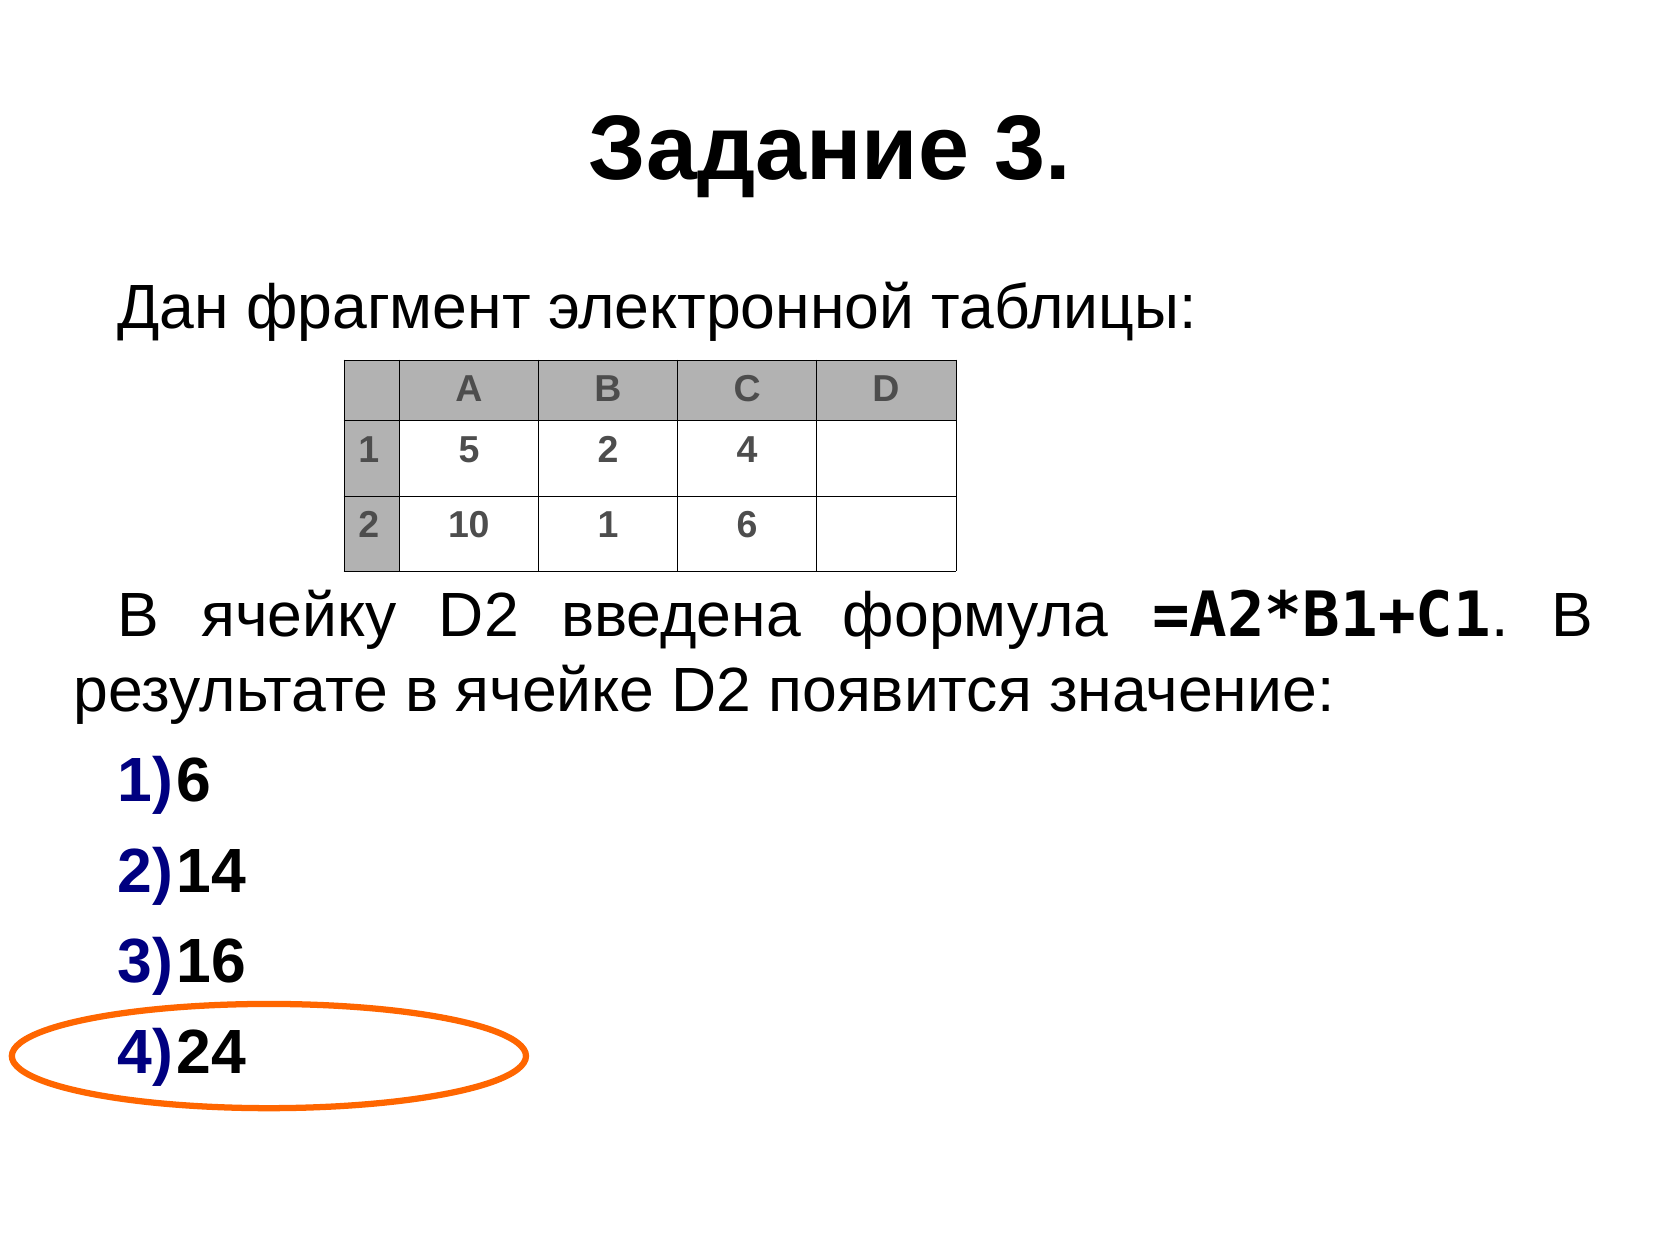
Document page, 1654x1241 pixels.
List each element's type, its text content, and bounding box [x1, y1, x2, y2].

table_header В [539, 361, 677, 420]
table_cell 2 [539, 421, 677, 496]
title Задание 3. [82, 68, 1571, 258]
table_header А [400, 361, 538, 420]
table_cell 4 [678, 421, 816, 496]
table_cell 1 [539, 497, 677, 571]
table_cell 2 [345, 497, 399, 571]
list Дан фрагмент электронной таблицы: В ячейку D2 введена формула =А2*В1+С1. В результате в ячейке D2 появится значение: 6 14 16 24 [58, 258, 1609, 1183]
table_cell 6 [678, 497, 816, 571]
table_header С [678, 361, 816, 420]
list Дан фрагмент электронной таблицы: В ячейку D2 введена формула =А2*В1+С1. В результате в ячейке D2 появится значение: 6 14 16 24 [58, 1008, 522, 1105]
table_header [345, 361, 399, 420]
table_header D [817, 361, 956, 420]
table_cell 1 [345, 421, 399, 496]
table_cell [817, 497, 956, 571]
table_cell 5 [400, 421, 538, 496]
table_cell [817, 421, 956, 496]
table_cell 10 [400, 497, 538, 571]
